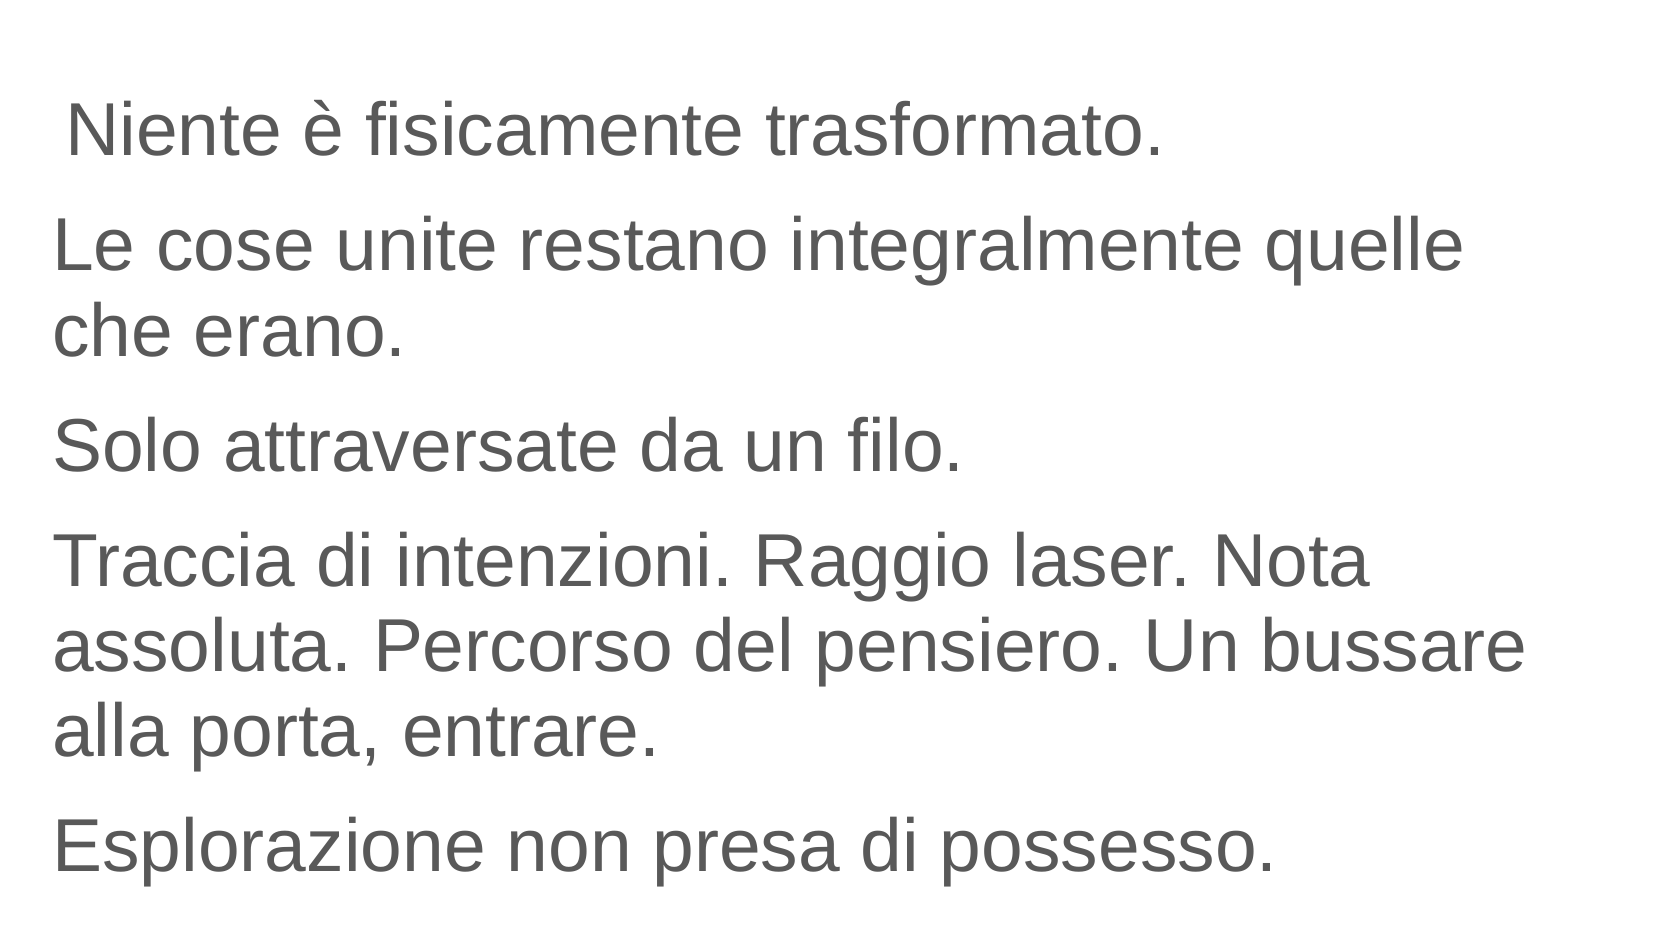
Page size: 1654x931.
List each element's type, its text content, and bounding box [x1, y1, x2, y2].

subtitle Niente è fisicamente trasformato. Le cose unite restano integralmente quelle che erano. Solo attraversate da un filo. Traccia di intenzioni. Raggio laser. Nota assoluta. Percorso del pensiero. Un bussare alla porta, entrare. Esplorazione non presa di possesso. [52, 60, 1541, 917]
